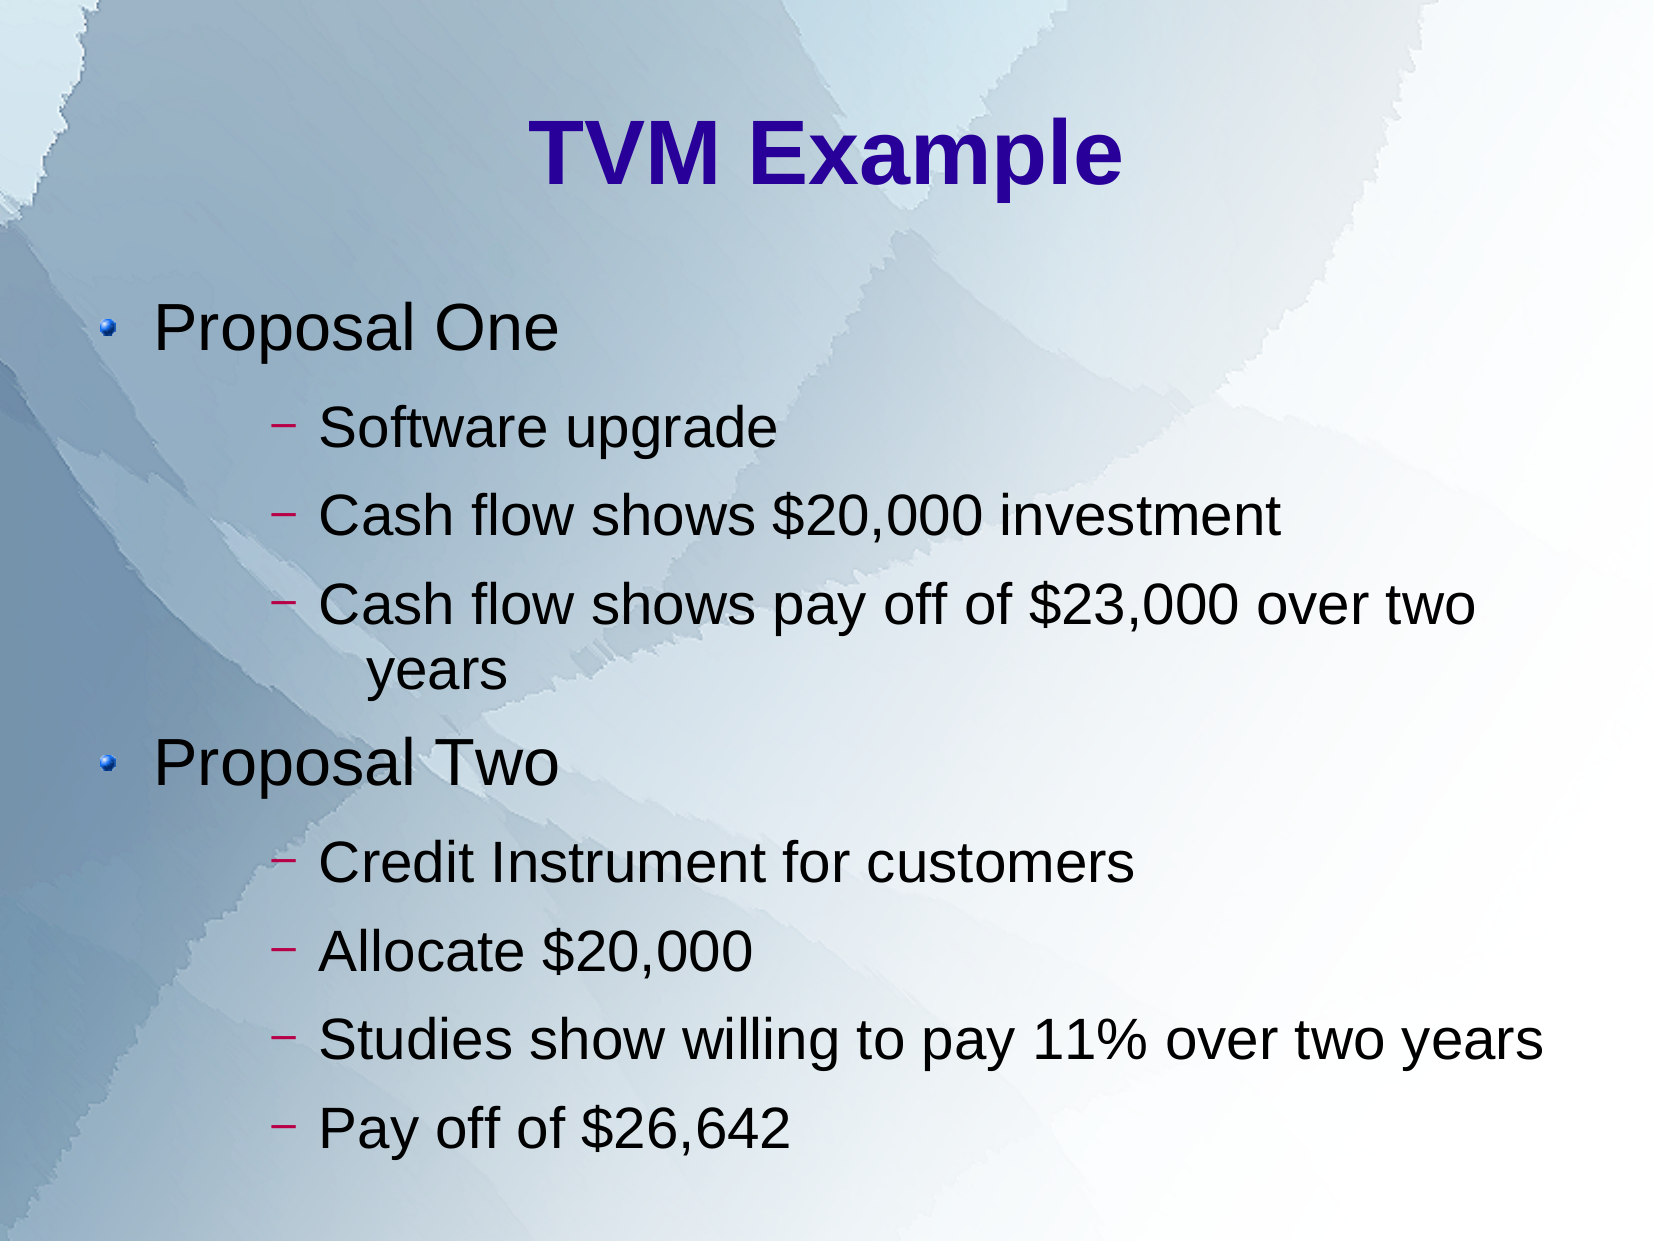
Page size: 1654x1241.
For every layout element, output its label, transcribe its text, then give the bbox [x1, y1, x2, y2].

title TVM Example [82, 49, 1571, 257]
list Proposal One Software upgrade Cash flow shows $20,000 investment Cash flow shows pay off of $23,000 over two years Proposal Two Credit Instrument for customers Allocate $20,000 Studies show willing to pay 11% over two years Pay off of $26,642 [82, 290, 1571, 1161]
picture [0, 0, 1654, 1241]
